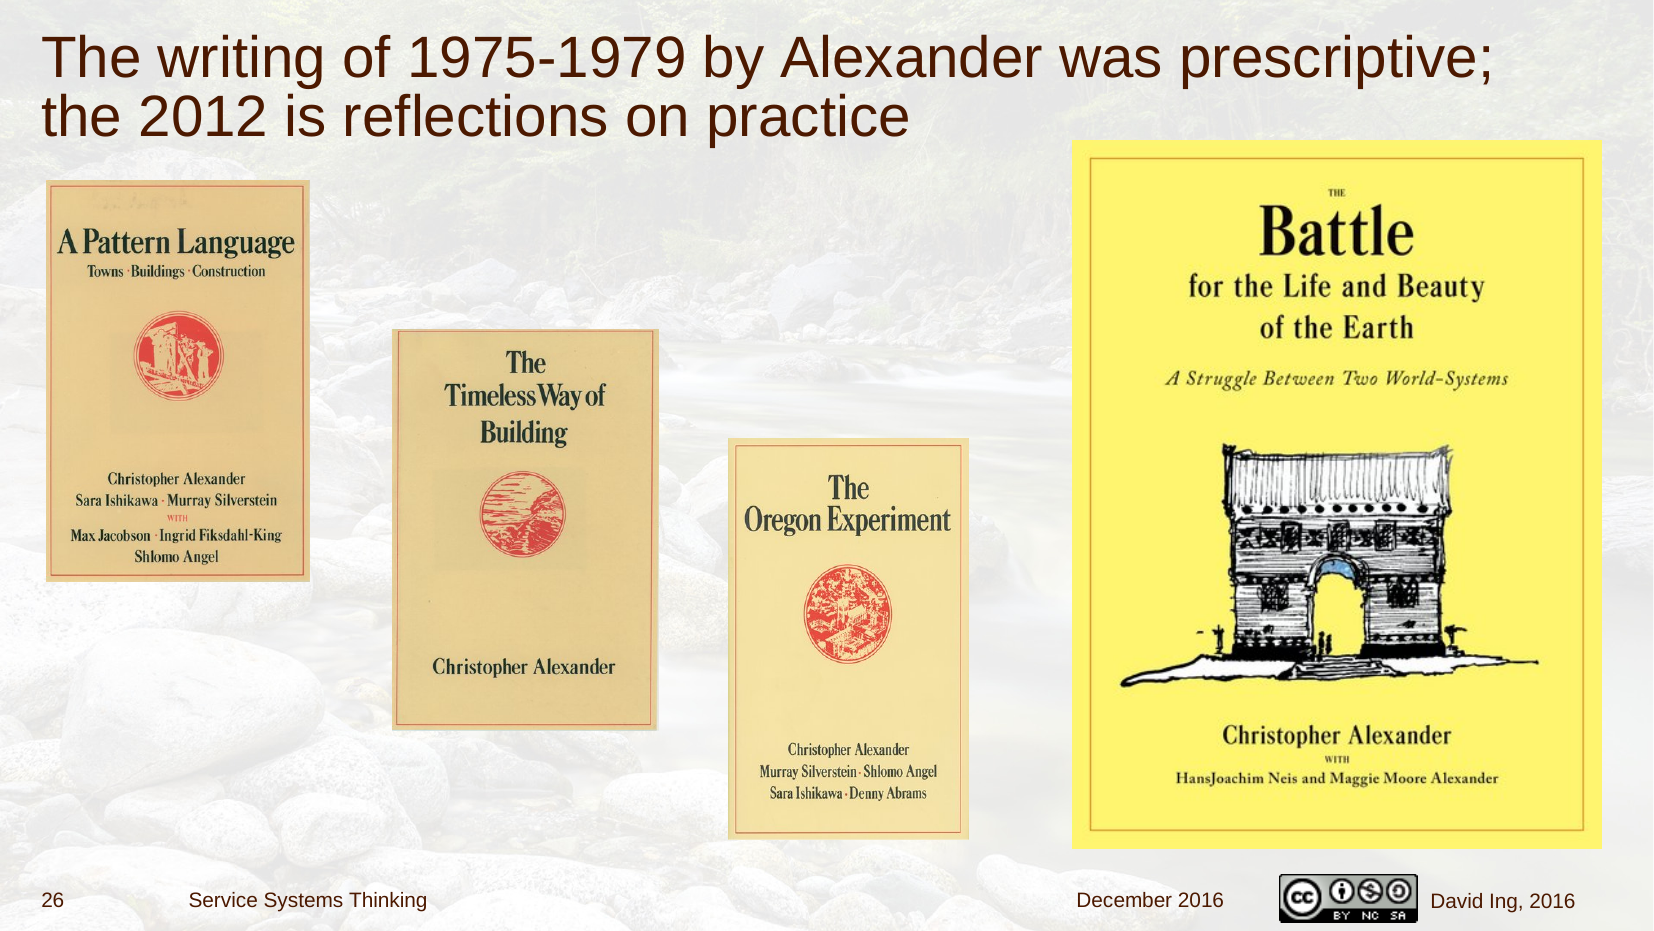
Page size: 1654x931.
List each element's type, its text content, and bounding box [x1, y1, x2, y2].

picture [0, 0, 1654, 931]
title The writing of 1975-1979 by Alexander was prescriptive; the 2012 is reflections on practice [41, 30, 1613, 155]
